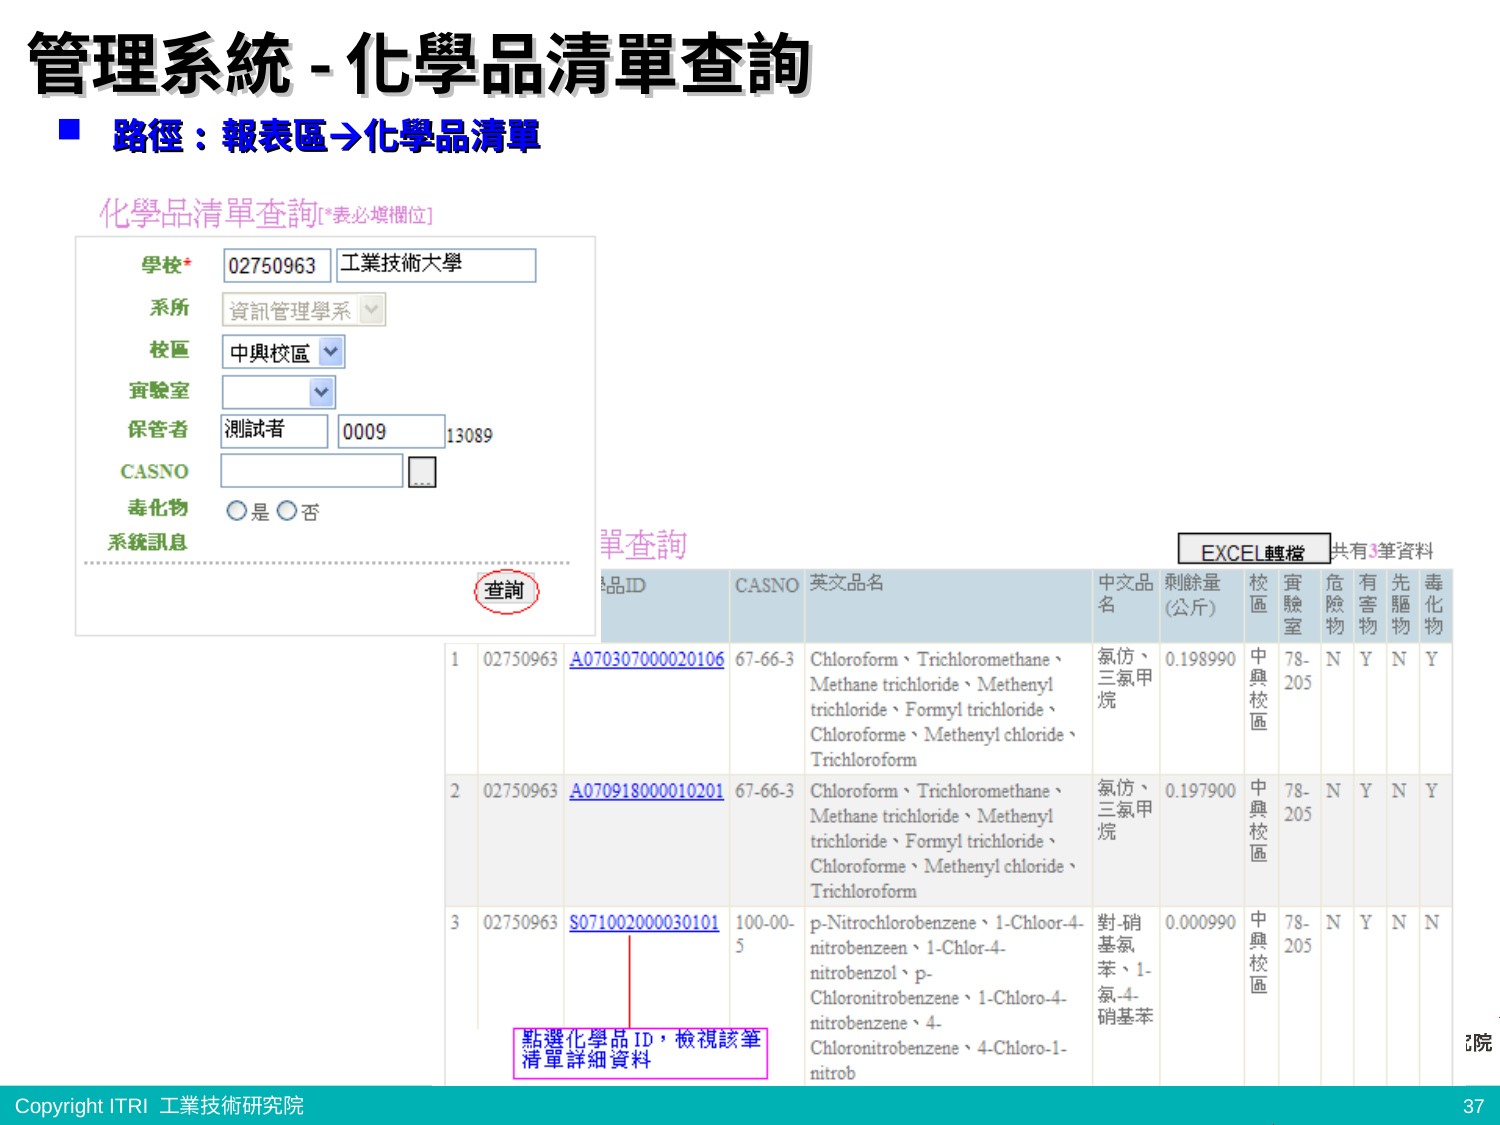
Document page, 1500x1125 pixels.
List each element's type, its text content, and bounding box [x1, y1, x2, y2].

text_box 管理系統-化學品清單查詢 [10, 0, 1160, 123]
picture [72, 186, 1466, 1086]
text_box <編號> [1406, 1085, 1500, 1125]
text_box 路徑:報表區化學品清單 [41, 110, 1466, 167]
